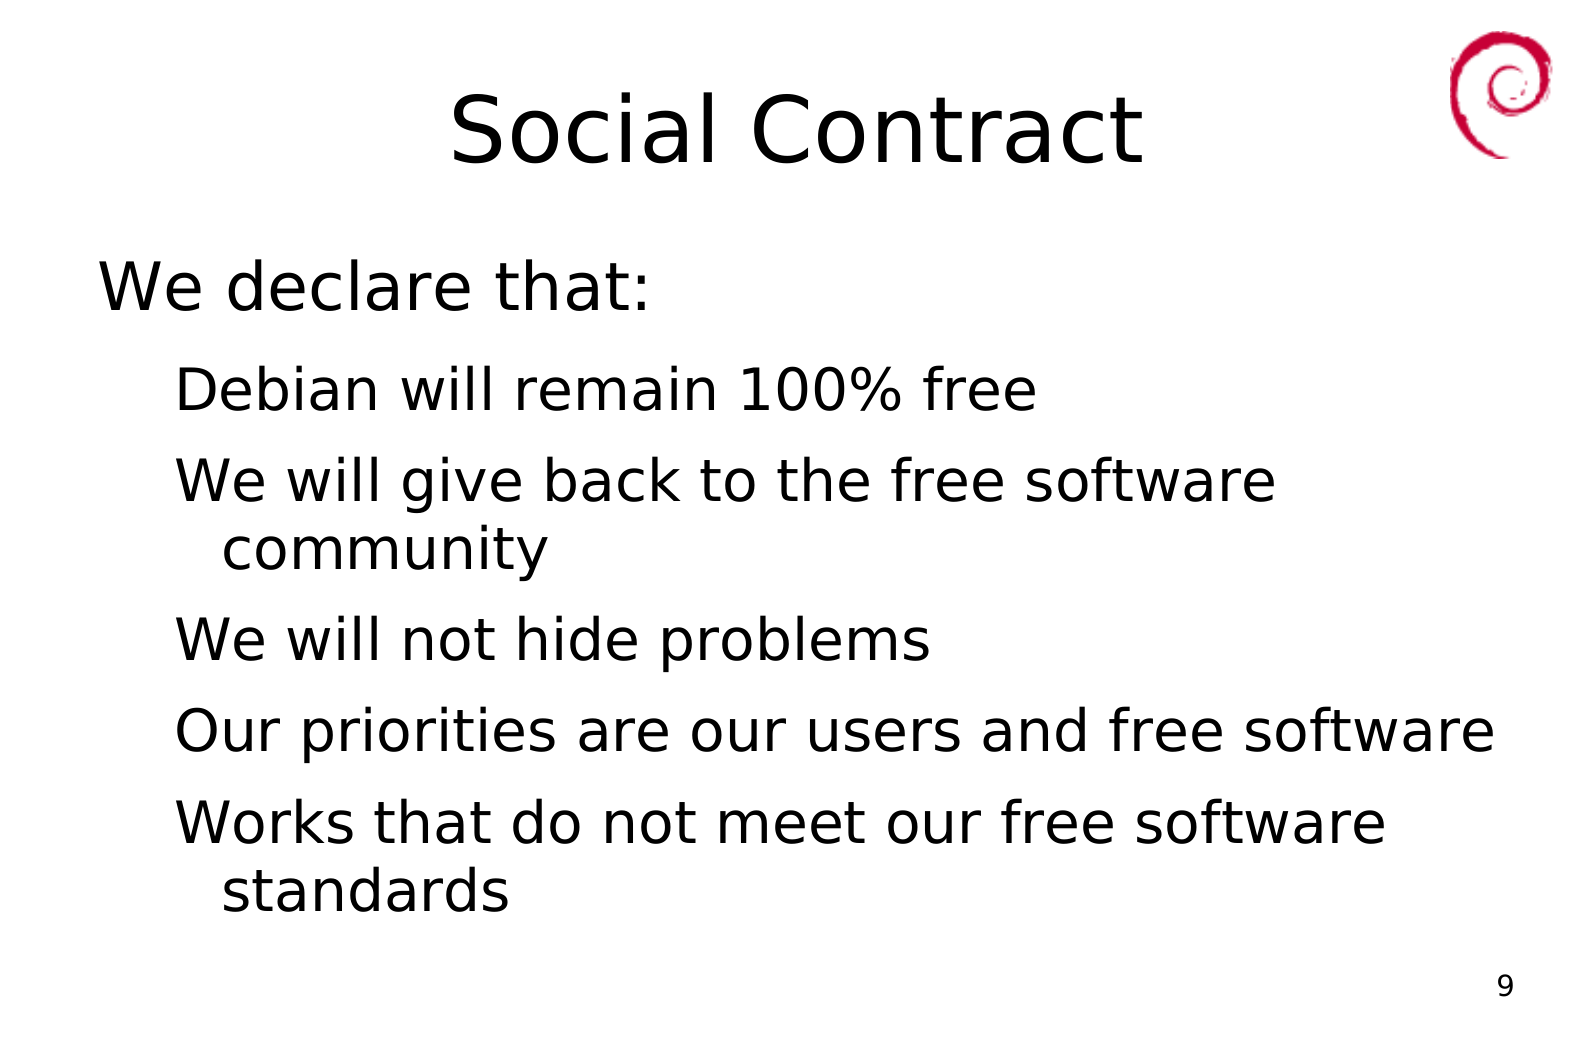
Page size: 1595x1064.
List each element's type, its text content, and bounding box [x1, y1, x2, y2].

list We declare that: Debian will remain 100% free We will give back to the free software community We will not hide problems Our priorities are our users and free software Works that do not meet our free software standards [79, 248, 1515, 993]
title Social Contract [79, 49, 1515, 213]
picture [1450, 31, 1555, 159]
